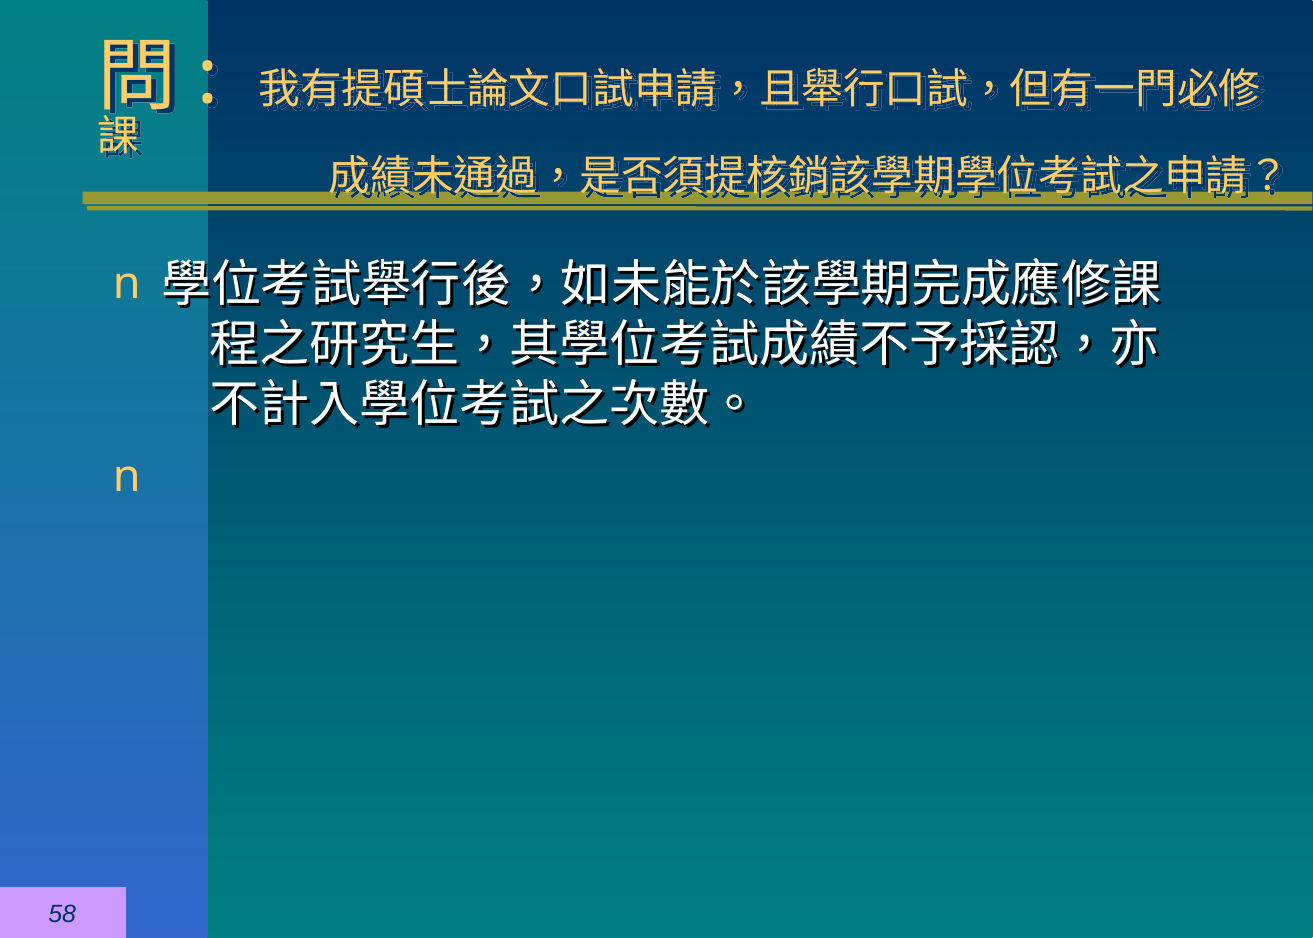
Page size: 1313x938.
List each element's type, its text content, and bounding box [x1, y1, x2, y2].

list 學位考試舉行後，如未能於該學期完成應修課程之研究生，其學位考試成績不予採認，亦不計入學位考試之次數。 [99, 244, 1201, 844]
text_box [0, 0, 207, 938]
text_box 58 [0, 887, 125, 938]
title 問: 我有提碩士論文口試申請，且舉行口試，但有一門必修課 成績未通過，是否須提核銷該學期學位考試之申請？ [84, 36, 1280, 188]
